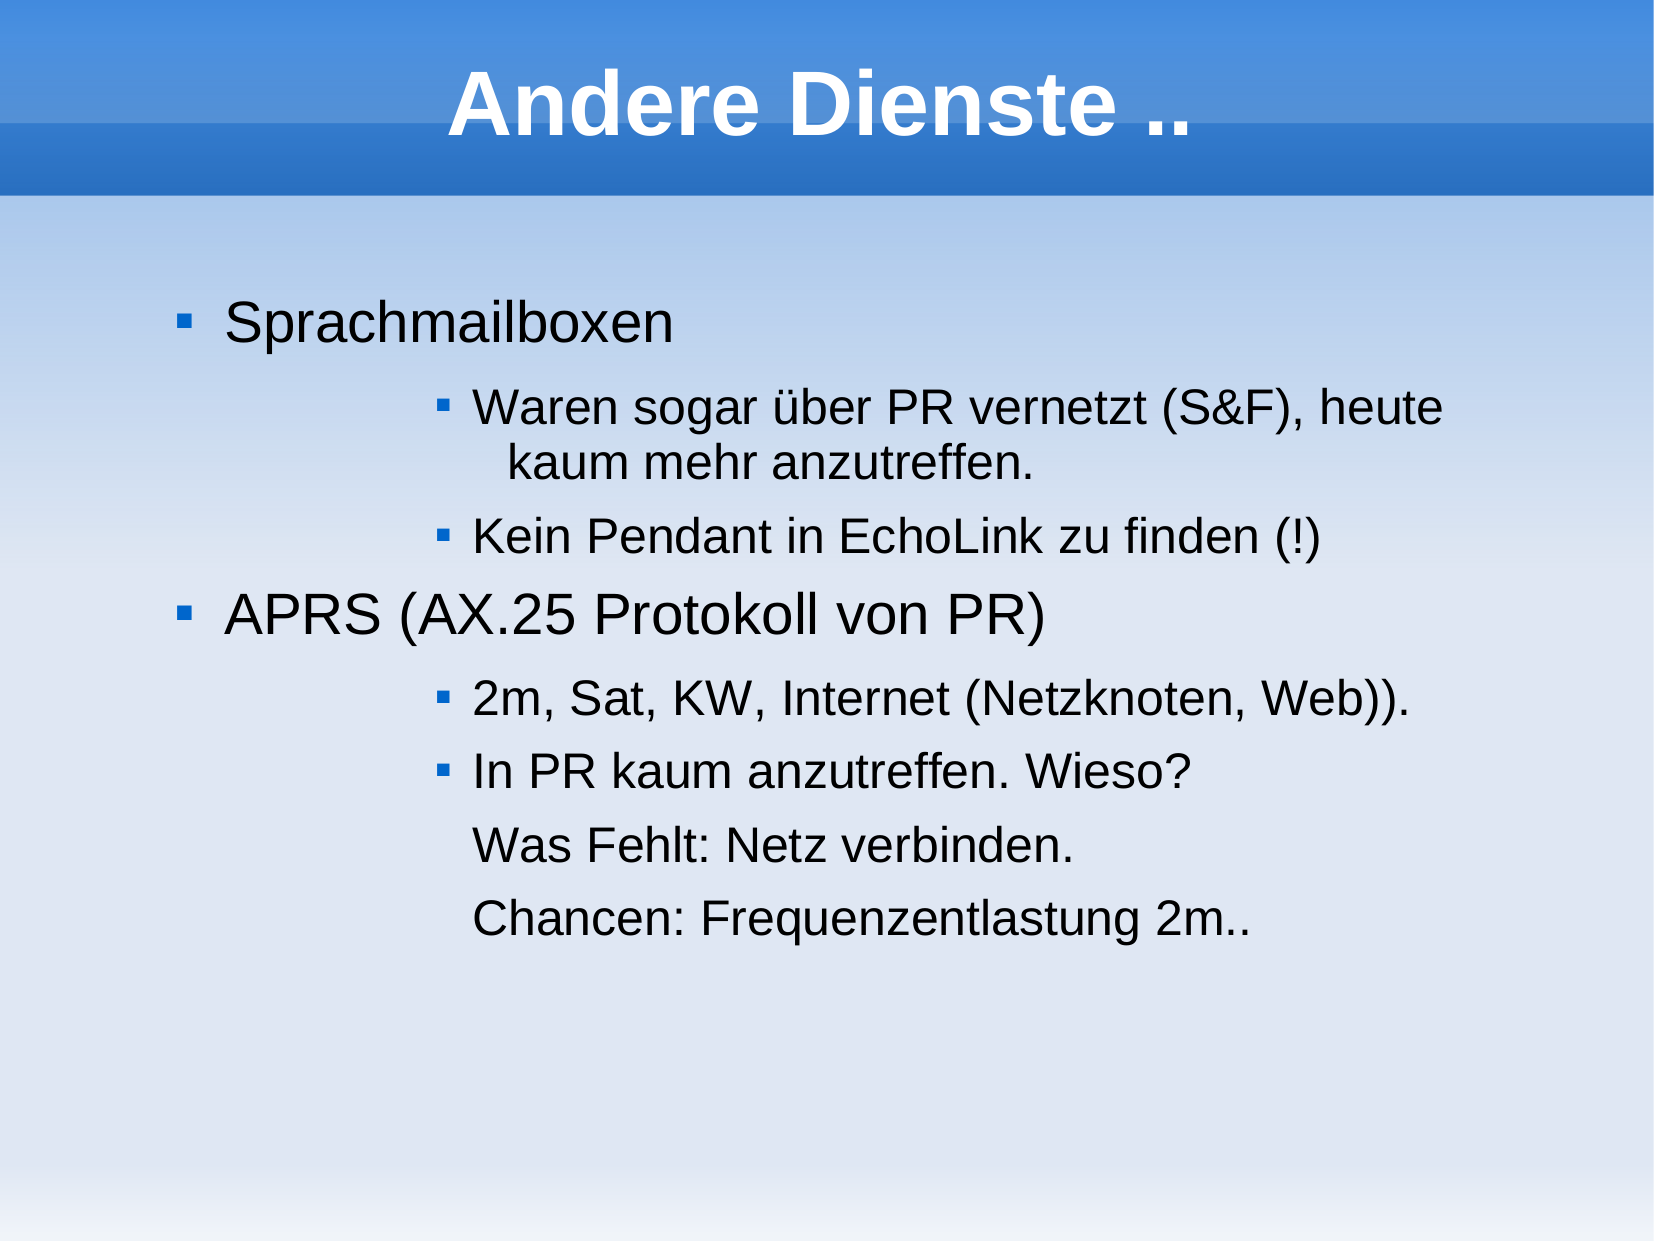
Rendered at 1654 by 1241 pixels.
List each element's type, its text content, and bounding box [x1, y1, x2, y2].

list Sprachmailboxen Waren sogar über PR vernetzt (S&F), heute kaum mehr anzutreffen. Kein Pendant in EchoLink zu finden (!) APRS (AX.25 Protokoll von PR) 2m, Sat, KW, Internet (Netzknoten, Web)). In PR kaum anzutreffen. Wieso? Was Fehlt: Netz verbinden. Chancen: Frequenzentlastung 2m.. [82, 290, 1571, 1094]
title Andere Dienste .. [76, 7, 1565, 200]
picture [0, 0, 1654, 1241]
